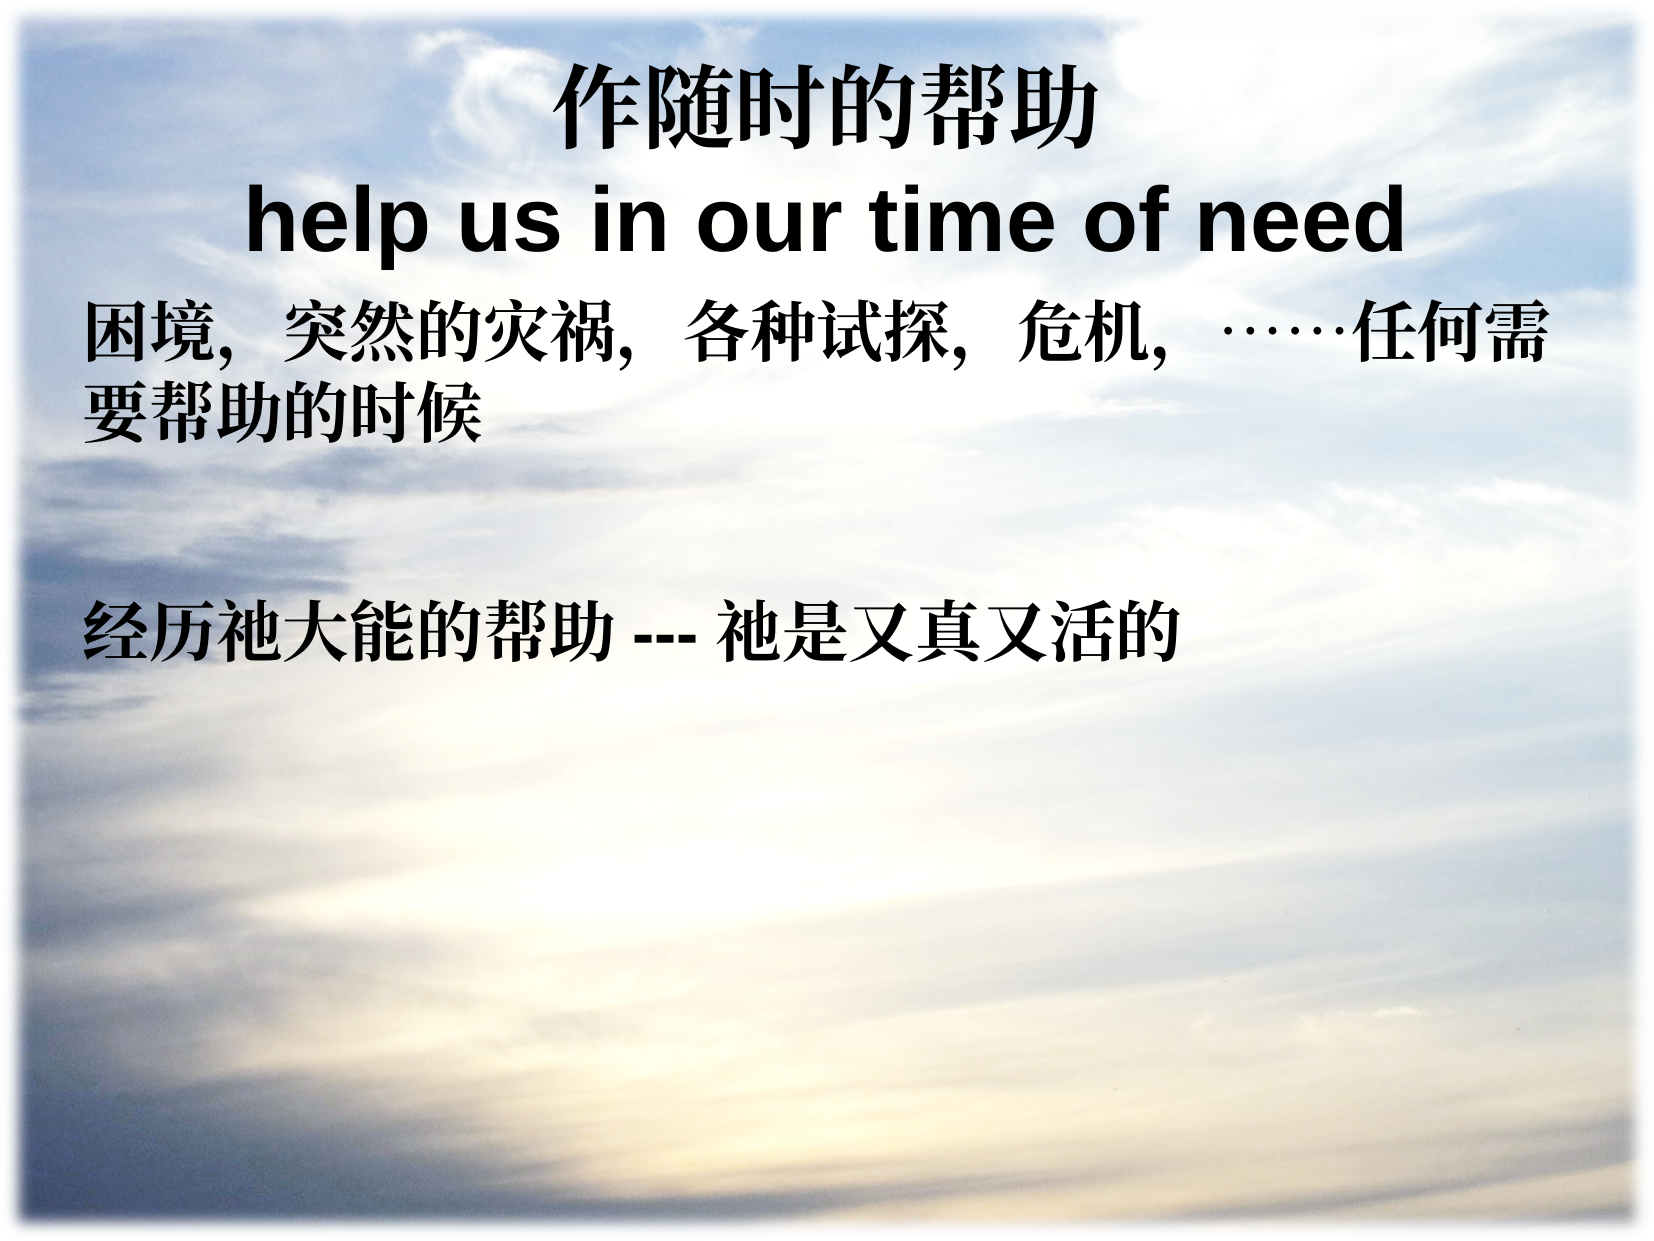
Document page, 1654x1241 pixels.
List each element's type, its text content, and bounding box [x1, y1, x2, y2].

title 作随时的帮助 help us in our time of need [82, 49, 1571, 257]
list 困境，突然的灾祸，各种试探，危机，……任何需要帮助的时候 经历祂大能的帮助---祂是又真又活的 [82, 290, 1571, 1109]
picture [0, 0, 1654, 1241]
